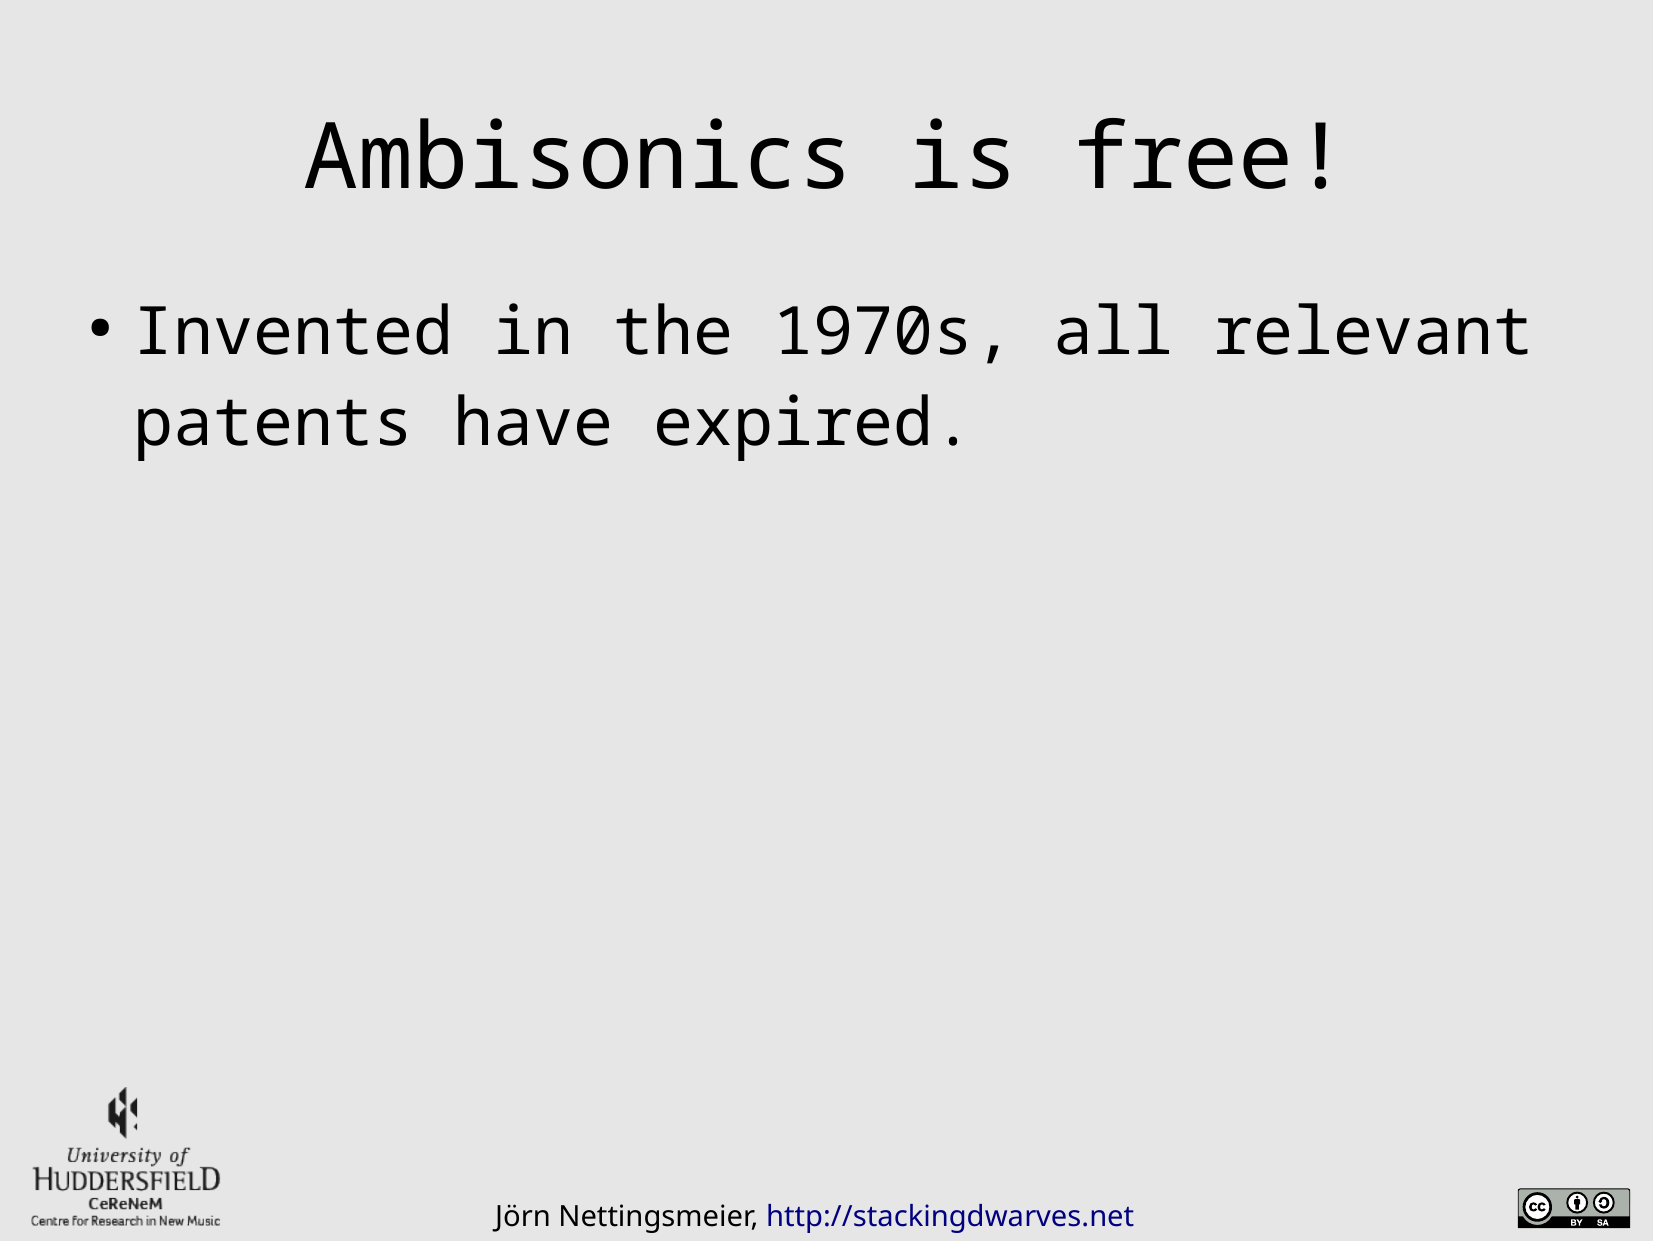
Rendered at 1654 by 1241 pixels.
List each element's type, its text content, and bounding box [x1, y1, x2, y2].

title Ambisonics is free! [82, 49, 1571, 257]
text_box Invented in the 1970s, all relevant patents have expired. [73, 276, 1574, 447]
picture [31, 1087, 222, 1229]
